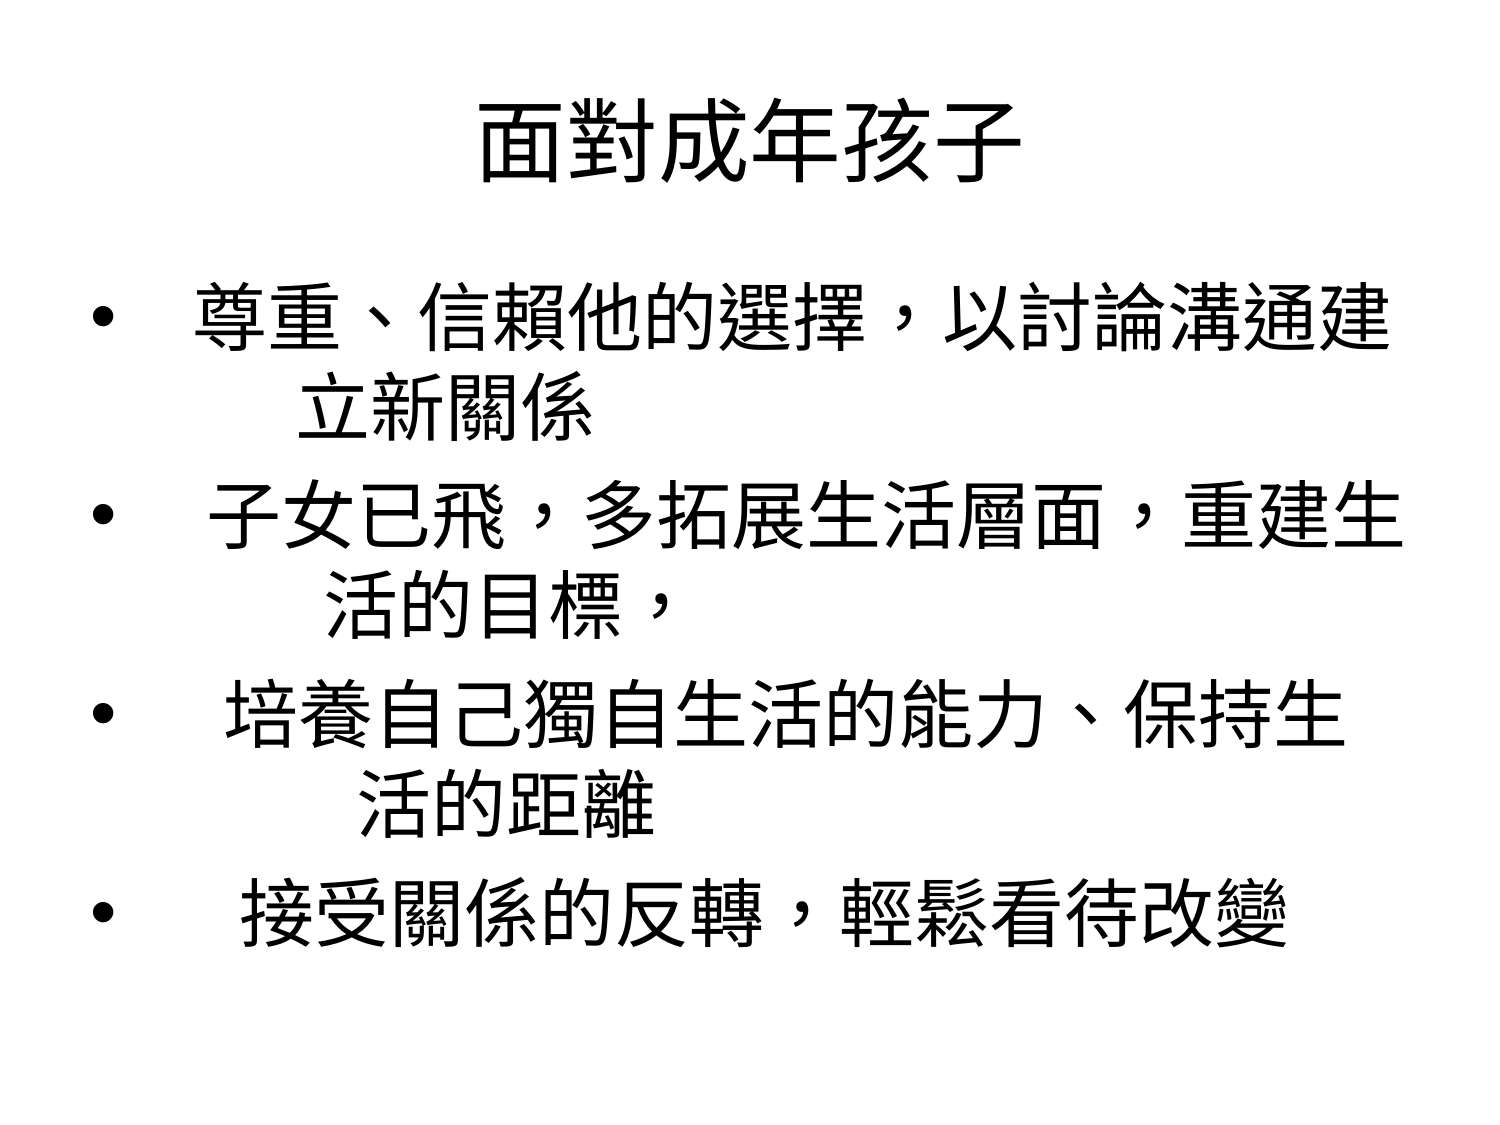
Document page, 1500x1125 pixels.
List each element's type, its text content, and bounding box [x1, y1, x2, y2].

list 尊重、信賴他的選擇，以討論溝通建立新關係 子女已飛，多拓展生活層面，重建生 活的目標， 培養自己獨自生活的能力、保持生活的距離 接受關係的反轉，輕鬆看待改變 [75, 262, 1426, 1005]
title 面對成年孩子 [75, 45, 1426, 233]
